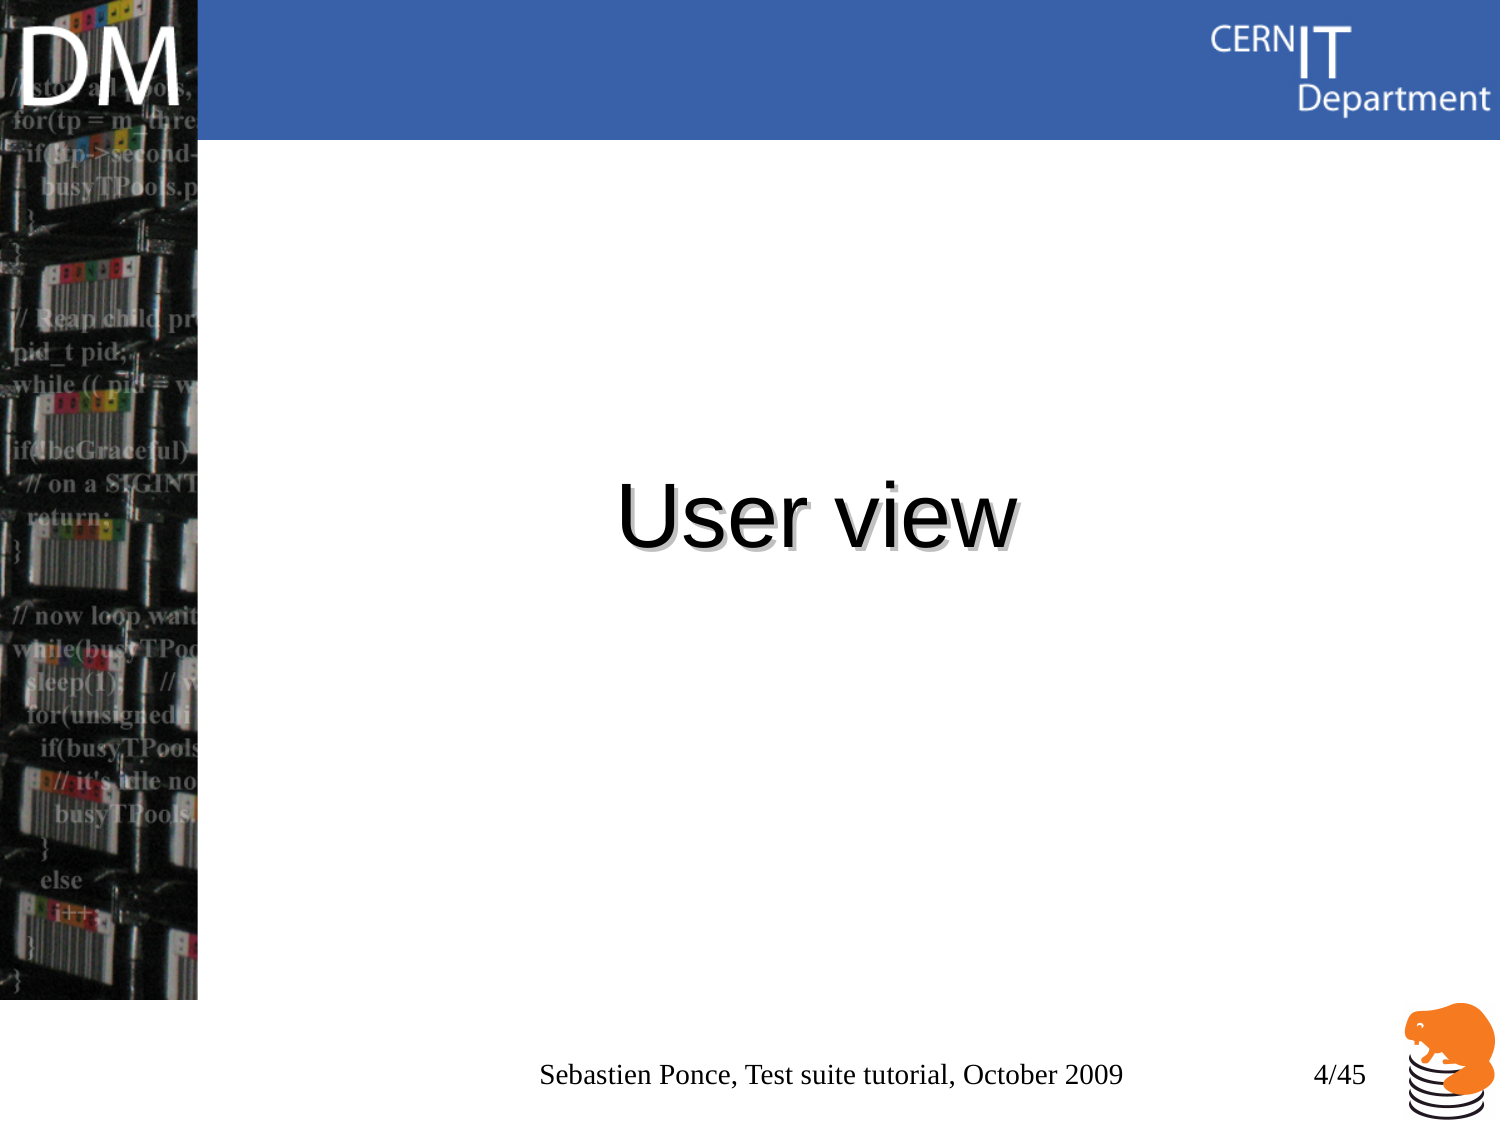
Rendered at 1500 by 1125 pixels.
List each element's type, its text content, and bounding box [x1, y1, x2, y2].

picture [198, 0, 1500, 140]
text_box User view [600, 457, 1033, 586]
picture [1404, 1003, 1495, 1120]
